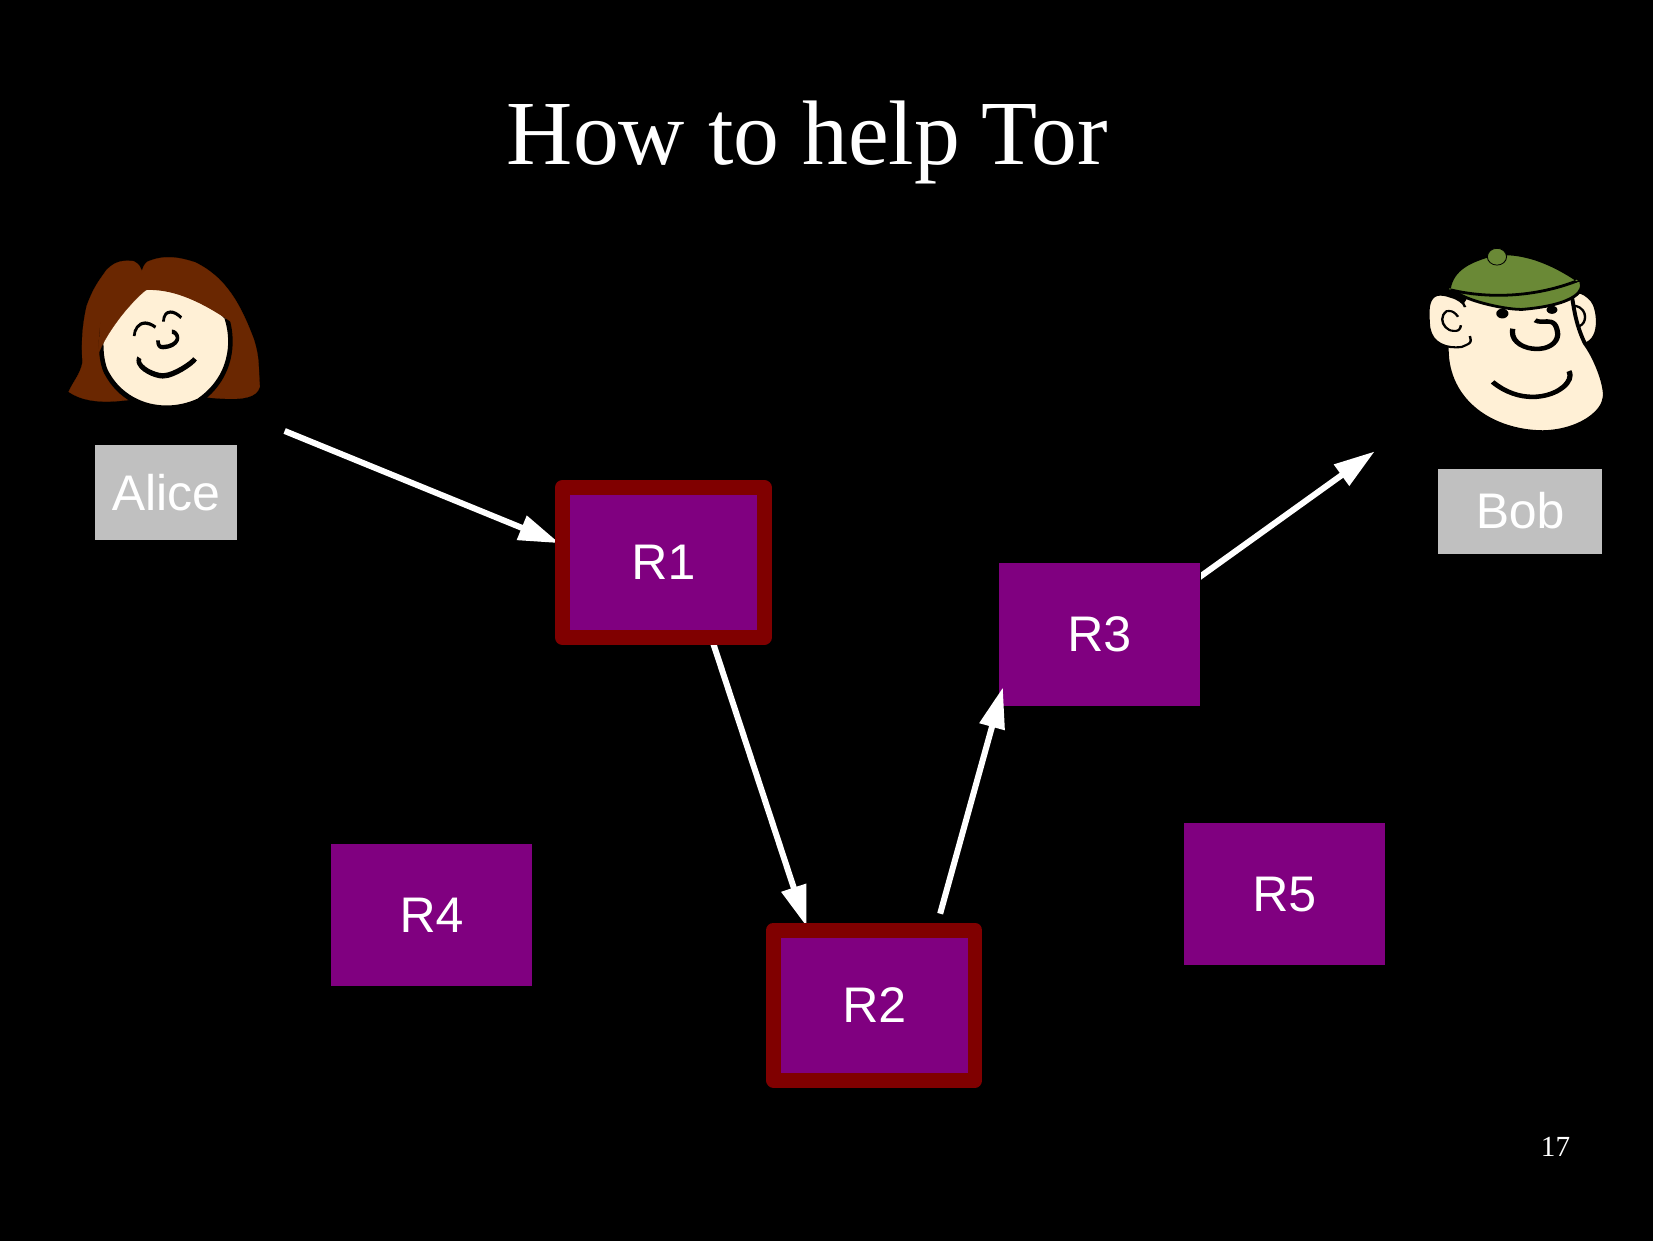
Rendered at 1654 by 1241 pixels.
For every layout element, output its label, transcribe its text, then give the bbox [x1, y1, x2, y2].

picture [68, 256, 261, 411]
text_box R5 [1183, 822, 1386, 966]
picture [1426, 245, 1607, 434]
text_box R1 [562, 487, 765, 638]
text_box How to help Tor [492, 75, 1124, 192]
text_box R4 [330, 843, 533, 987]
text_box R3 [998, 562, 1201, 707]
text_box Alice [94, 444, 238, 541]
text_box R2 [773, 930, 976, 1081]
text_box Bob [1437, 468, 1603, 555]
